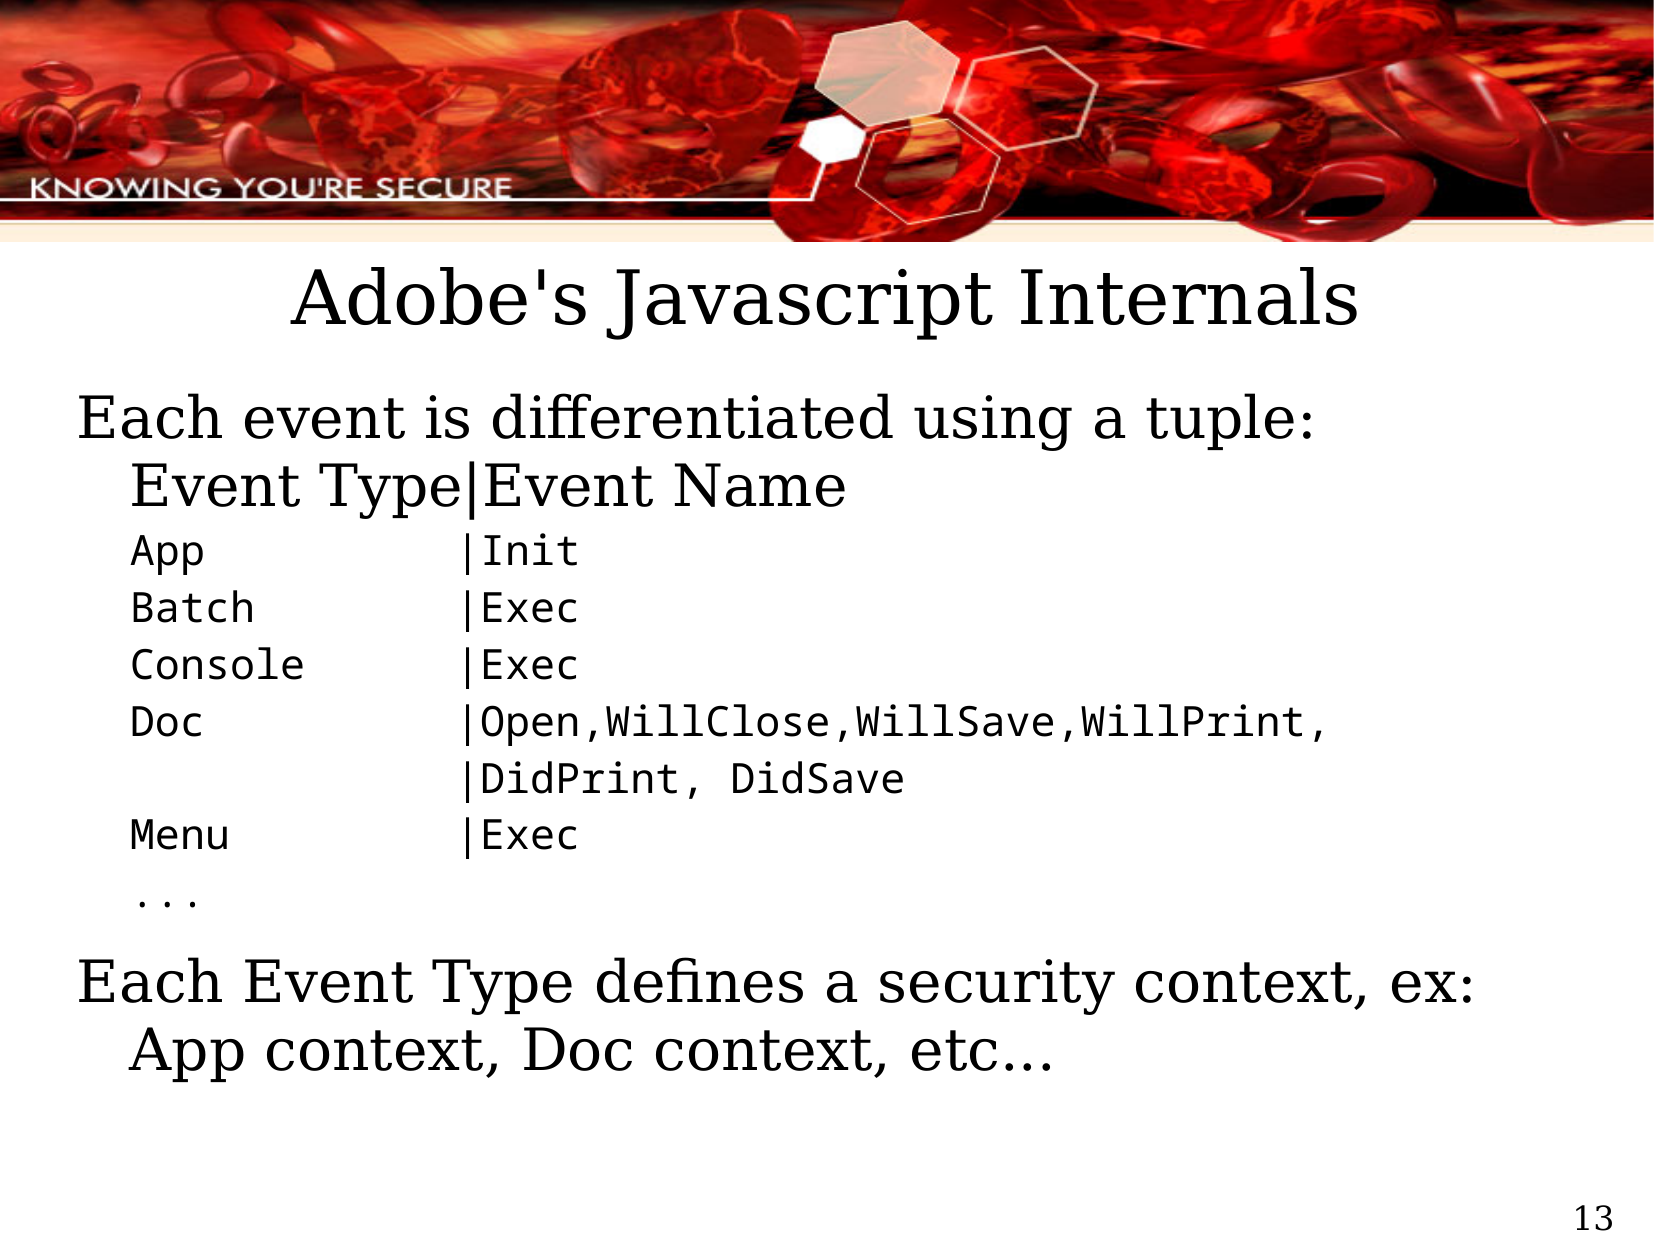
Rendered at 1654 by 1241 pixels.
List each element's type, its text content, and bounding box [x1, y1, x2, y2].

title Adobe's Javascript Internals [0, 195, 1654, 403]
list Each event is differentiated using a tuple: Event Type|Event Name App |Init Batch |Exec Console |Exec Doc |Open,WillClose,WillSave,WillPrint, |DidPrint, DidSave Menu |Exec ... Each Event Type defines a security context, ex: App context, Doc context, etc... [59, 384, 1595, 1026]
picture [0, 0, 1654, 195]
